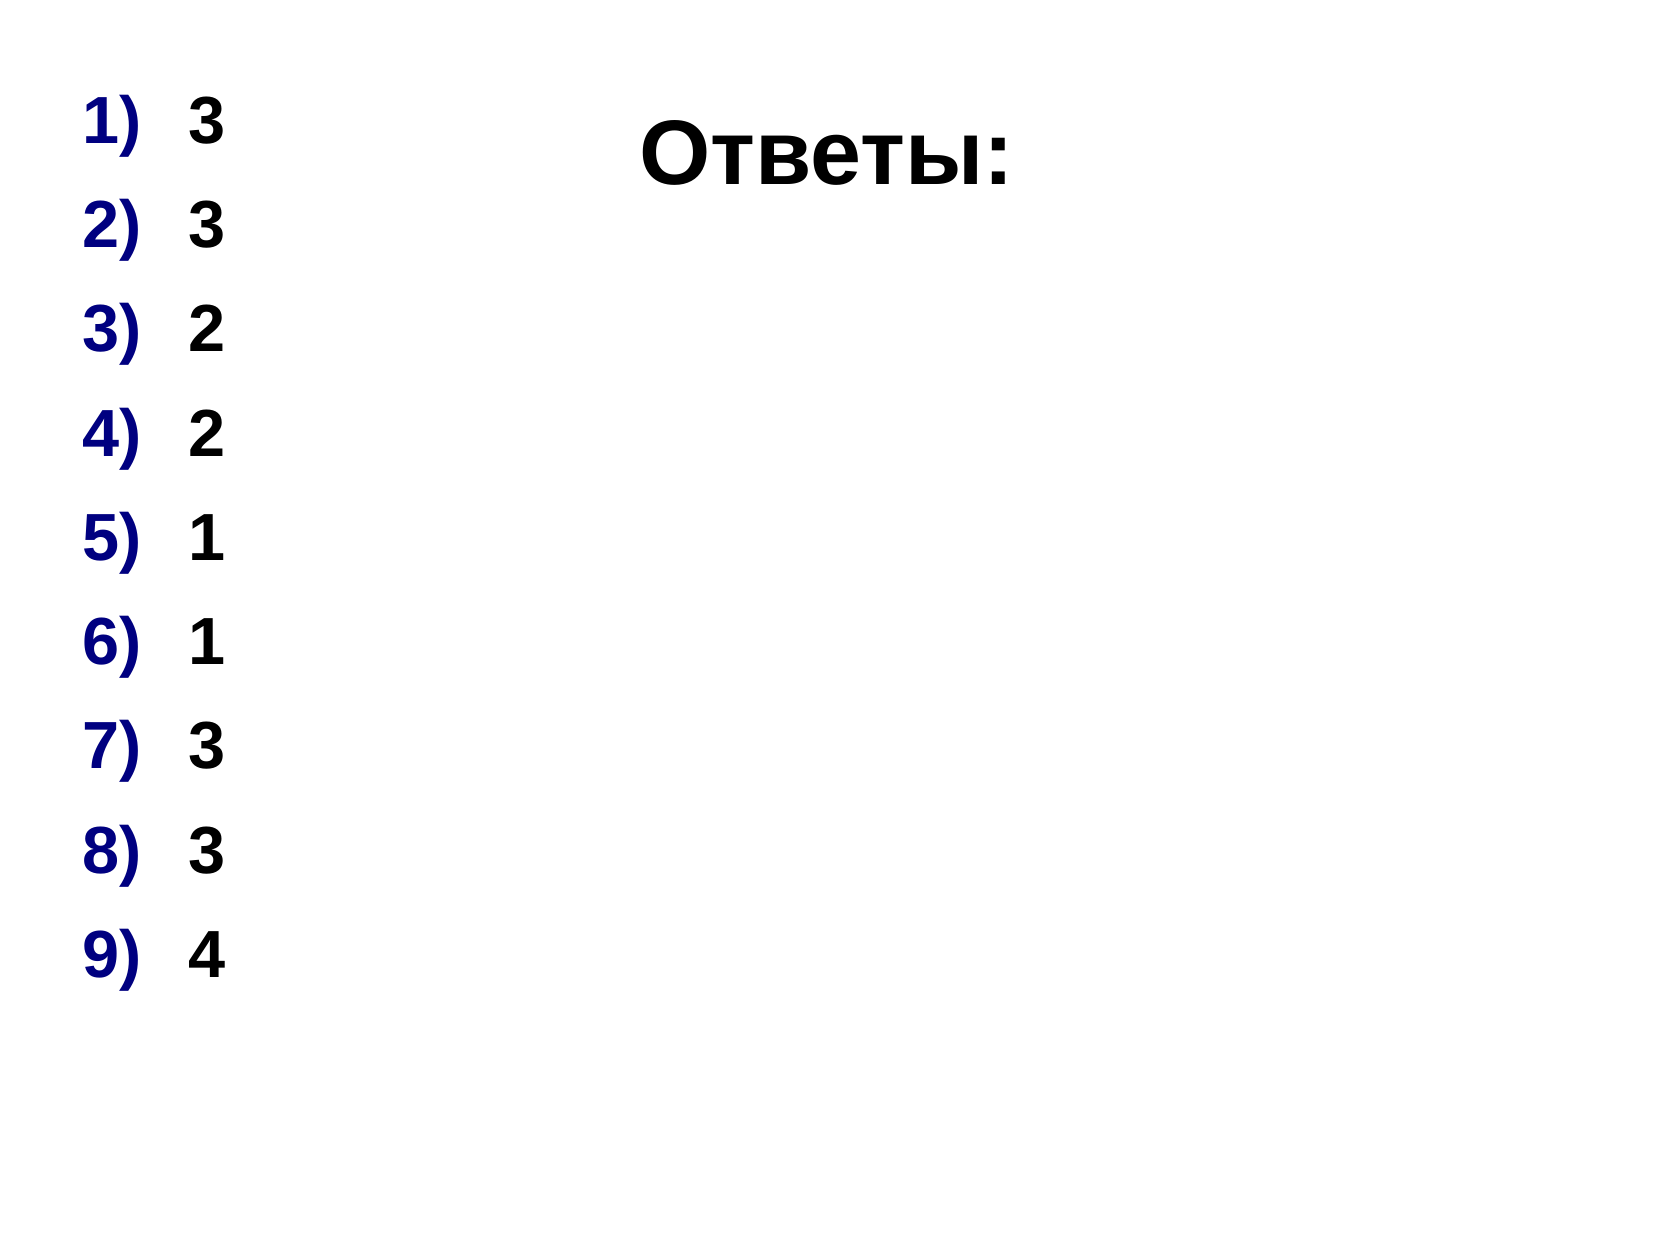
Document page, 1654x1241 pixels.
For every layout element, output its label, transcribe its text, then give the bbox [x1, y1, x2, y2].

title Ответы: [82, 49, 1571, 257]
list 3 3 2 2 1 1 3 3 4 [82, 82, 809, 1205]
